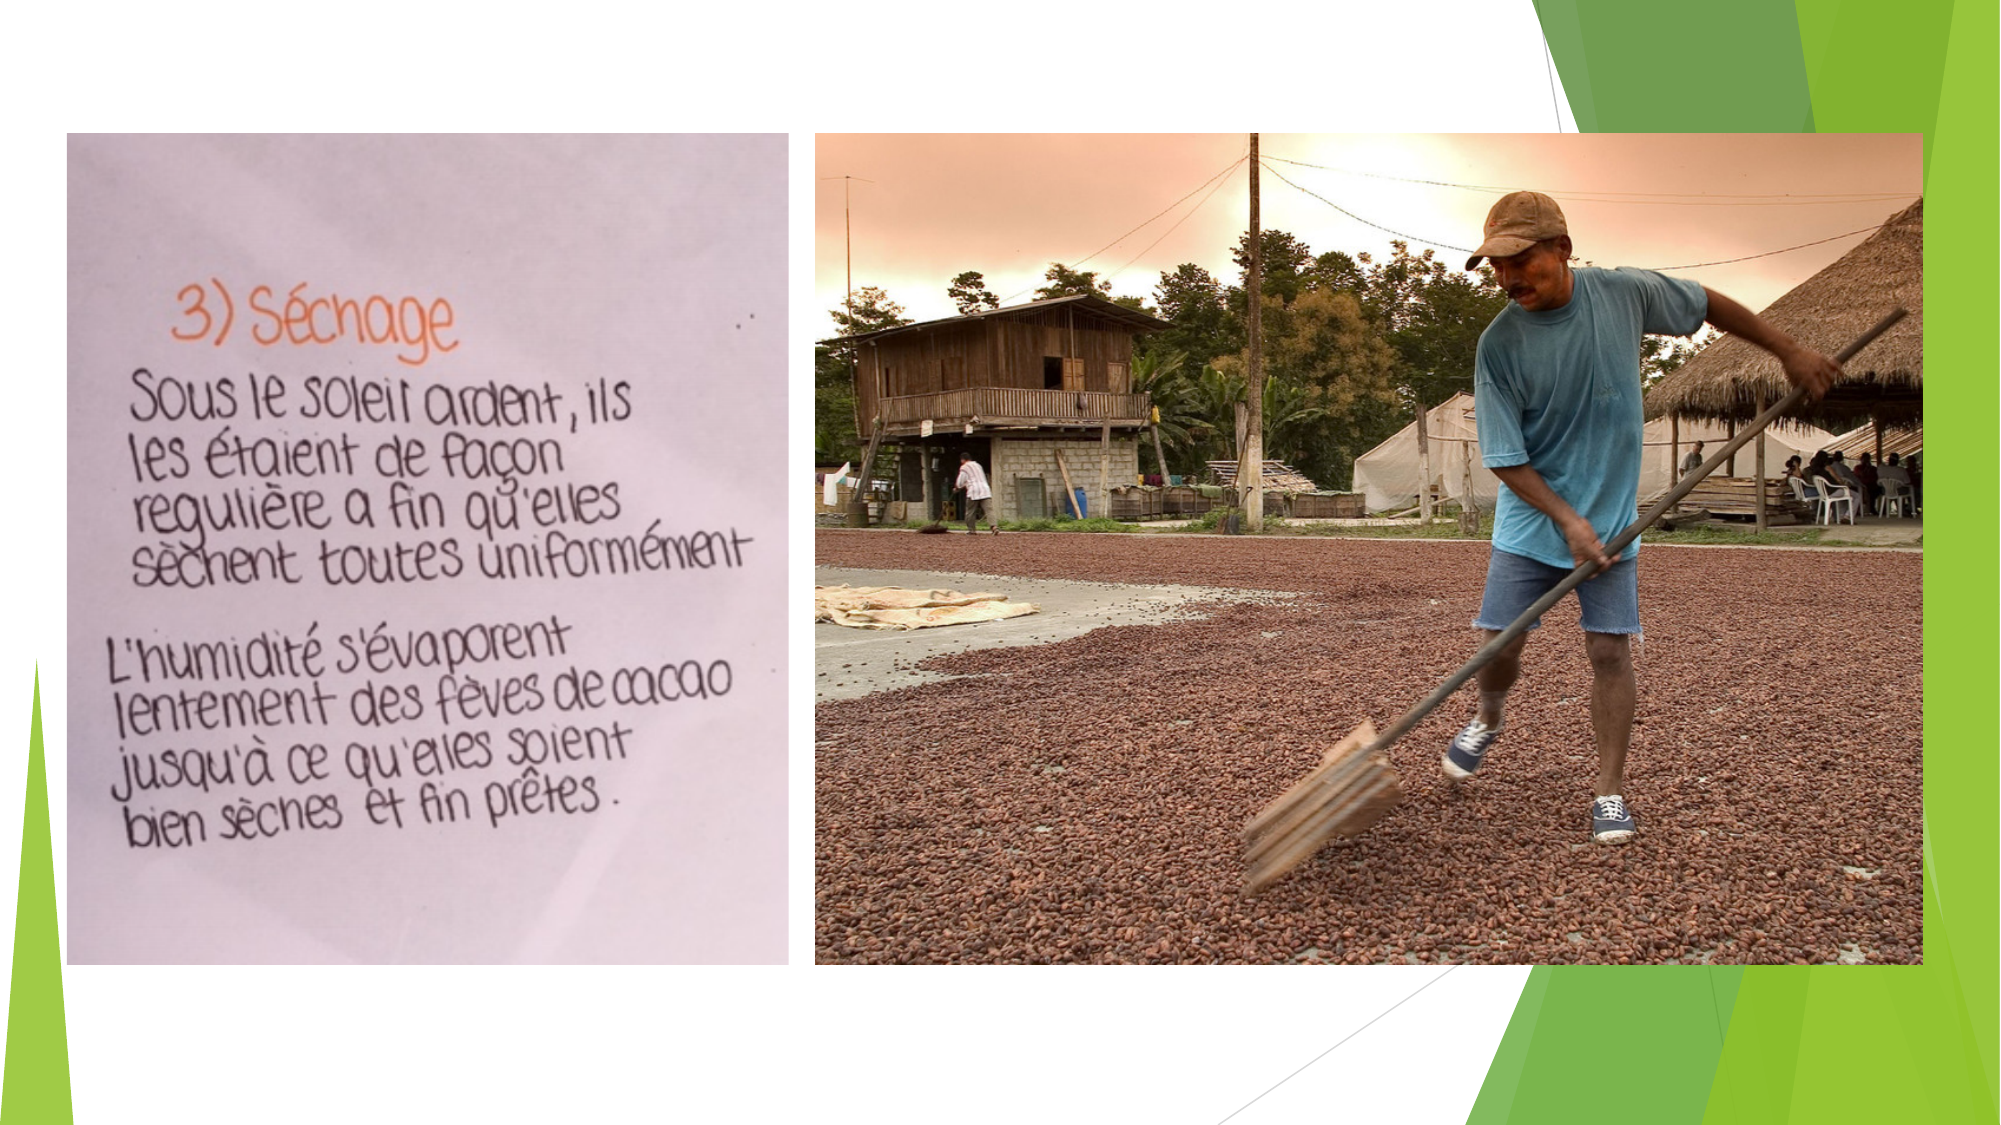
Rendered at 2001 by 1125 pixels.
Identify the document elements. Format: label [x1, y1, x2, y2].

picture [66, 133, 789, 965]
picture [815, 133, 1923, 965]
